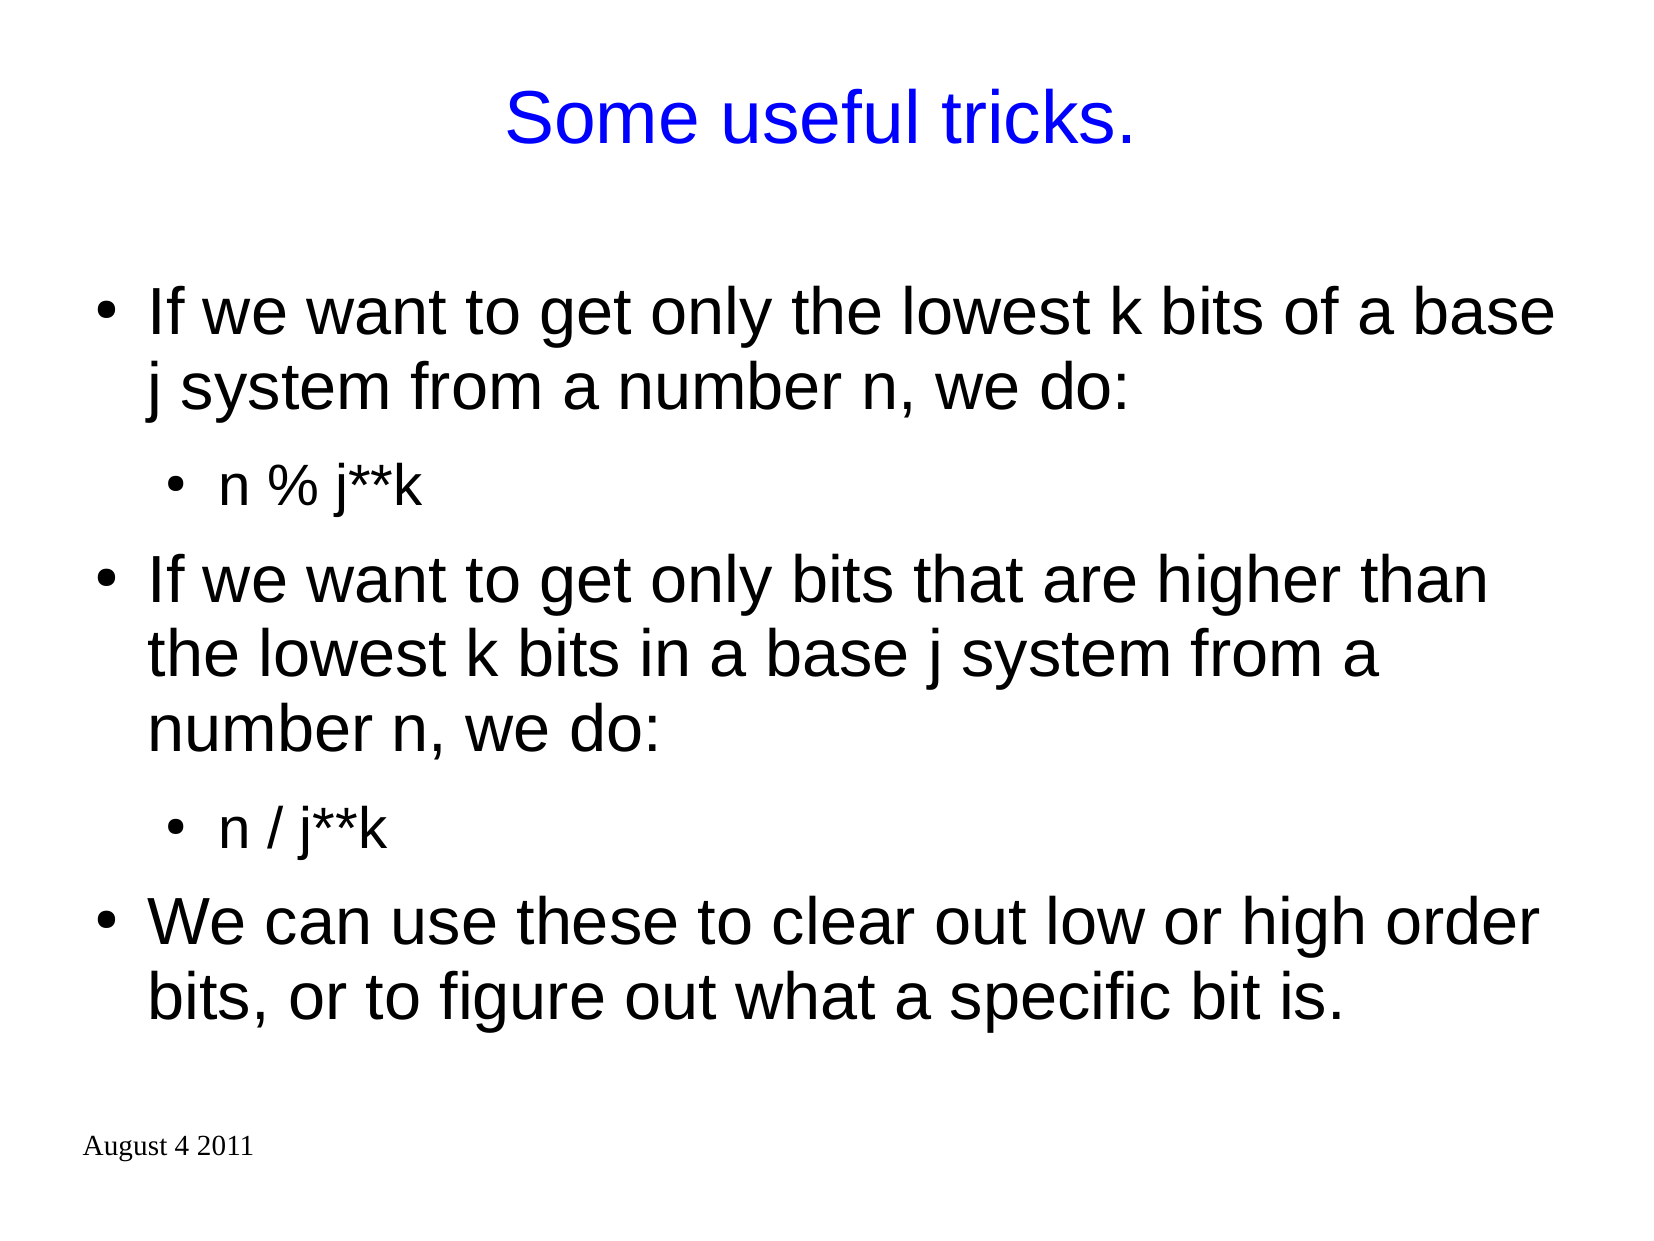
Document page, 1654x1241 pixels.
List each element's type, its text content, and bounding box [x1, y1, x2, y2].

title Some useful tricks. [76, 58, 1565, 178]
list If we want to get only the lowest k bits of a base j system from a number n, we do: n % j**k If we want to get only bits that are higher than the lowest k bits in a base j system from a number n, we do: n / j**k We can use these to clear out low or high order bits, or to figure out what a specific bit is. [76, 274, 1565, 1093]
